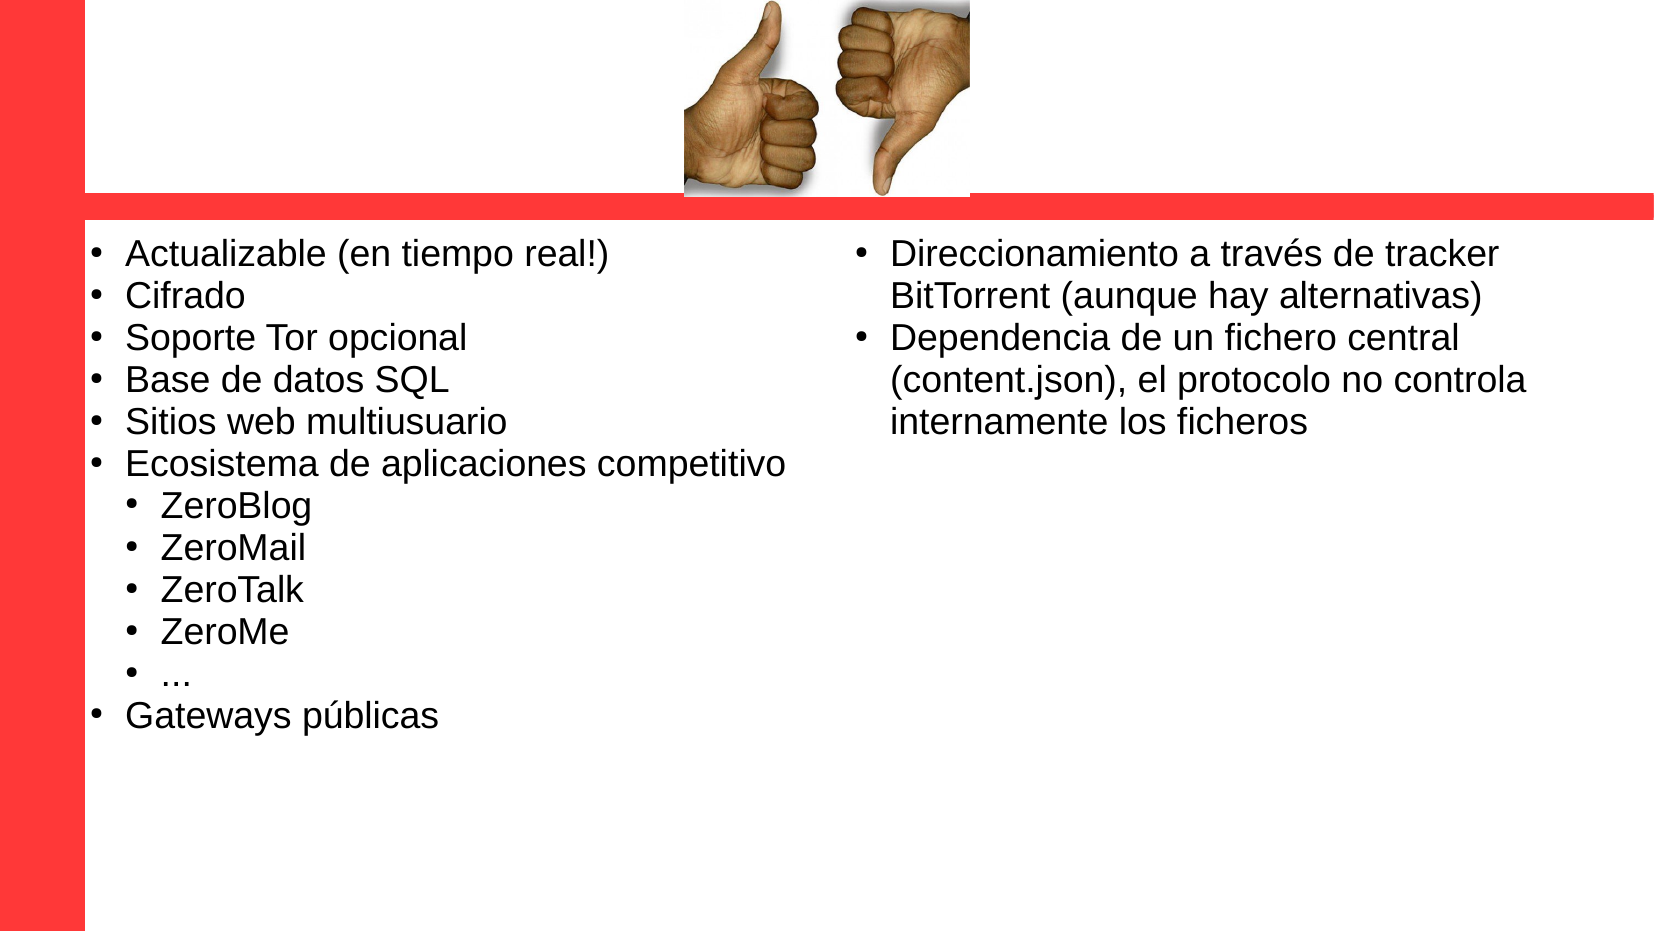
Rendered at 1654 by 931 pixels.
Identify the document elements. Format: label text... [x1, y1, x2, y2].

text_box Actualizable (en tiempo real!) Cifrado Soporte Tor opcional Base de datos SQL Sitios web multiusuario Ecosistema de aplicaciones competitivo ZeroBlog ZeroMail ZeroTalk ZeroMe ... Gateways públicas [75, 225, 811, 786]
picture [684, 0, 970, 197]
text_box Direccionamiento a través de tracker BitTorrent (aunque hay alternativas) Dependencia de un fichero central (content.json), el protocolo no controla internamente los ficheros [840, 225, 1654, 450]
